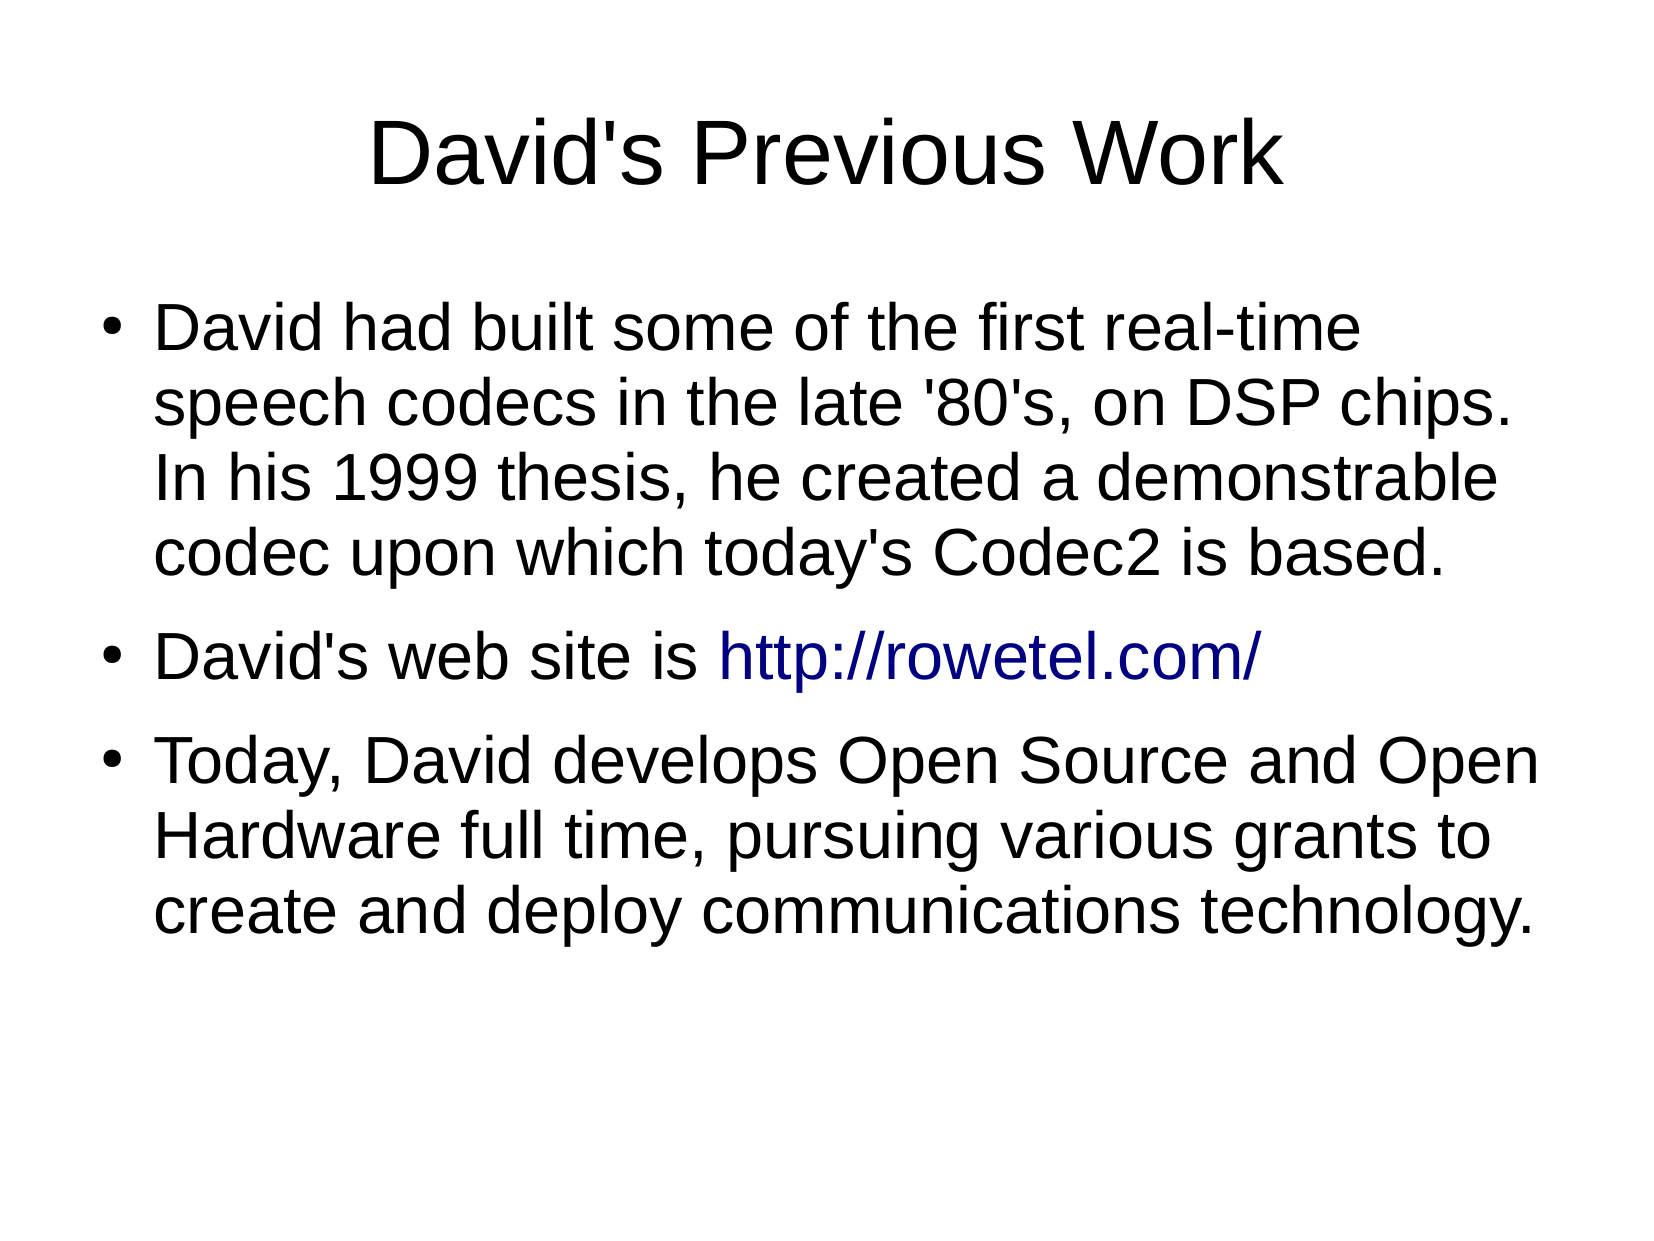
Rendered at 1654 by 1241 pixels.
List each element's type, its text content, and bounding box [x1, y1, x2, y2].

list David had built some of the first real-time speech codecs in the late '80's, on DSP chips. In his 1999 thesis, he created a demonstrable codec upon which today's Codec2 is based. David's web site is http://rowetel.com/ Today, David develops Open Source and Open Hardware full time, pursuing various grants to create and deploy communications technology. [82, 290, 1571, 1109]
title David's Previous Work [82, 56, 1571, 250]
